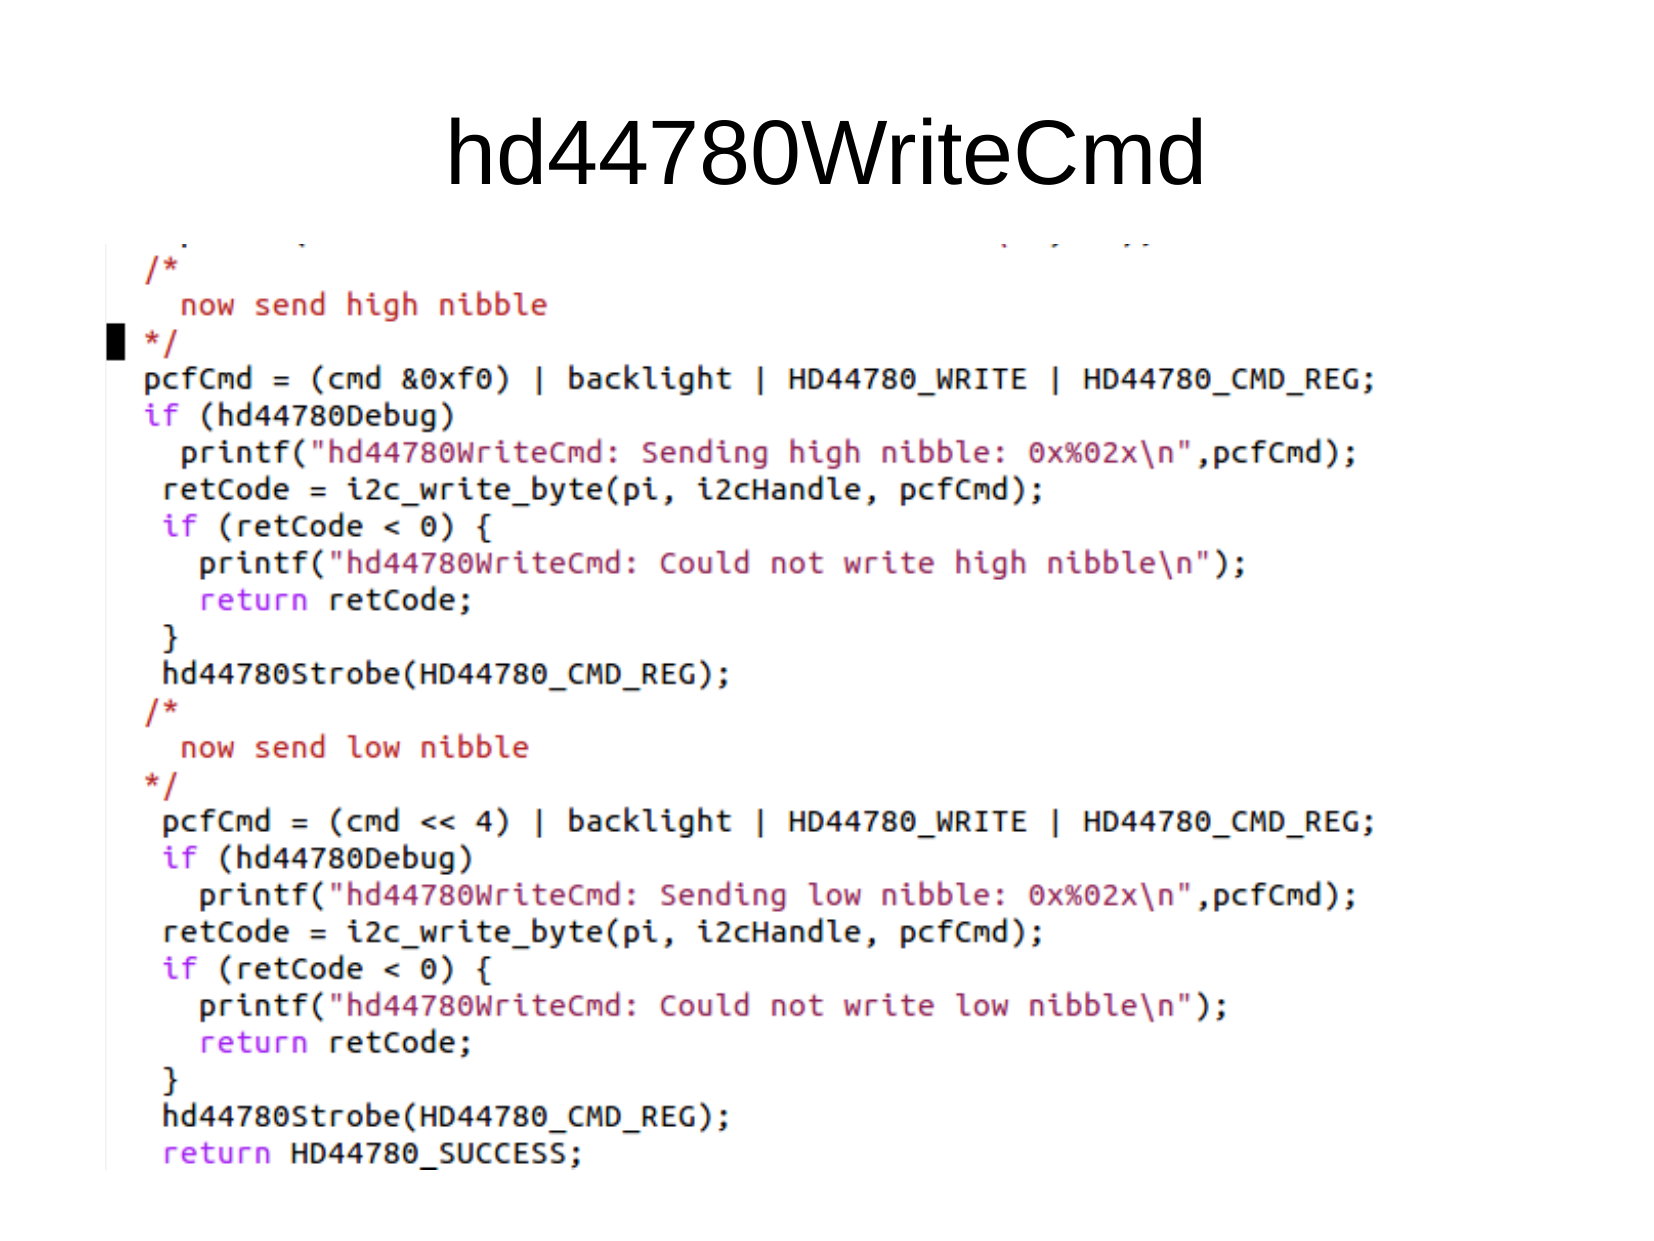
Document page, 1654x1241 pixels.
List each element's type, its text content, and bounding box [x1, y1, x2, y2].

picture [105, 244, 1465, 1171]
title hd44780WriteCmd [82, 49, 1571, 257]
